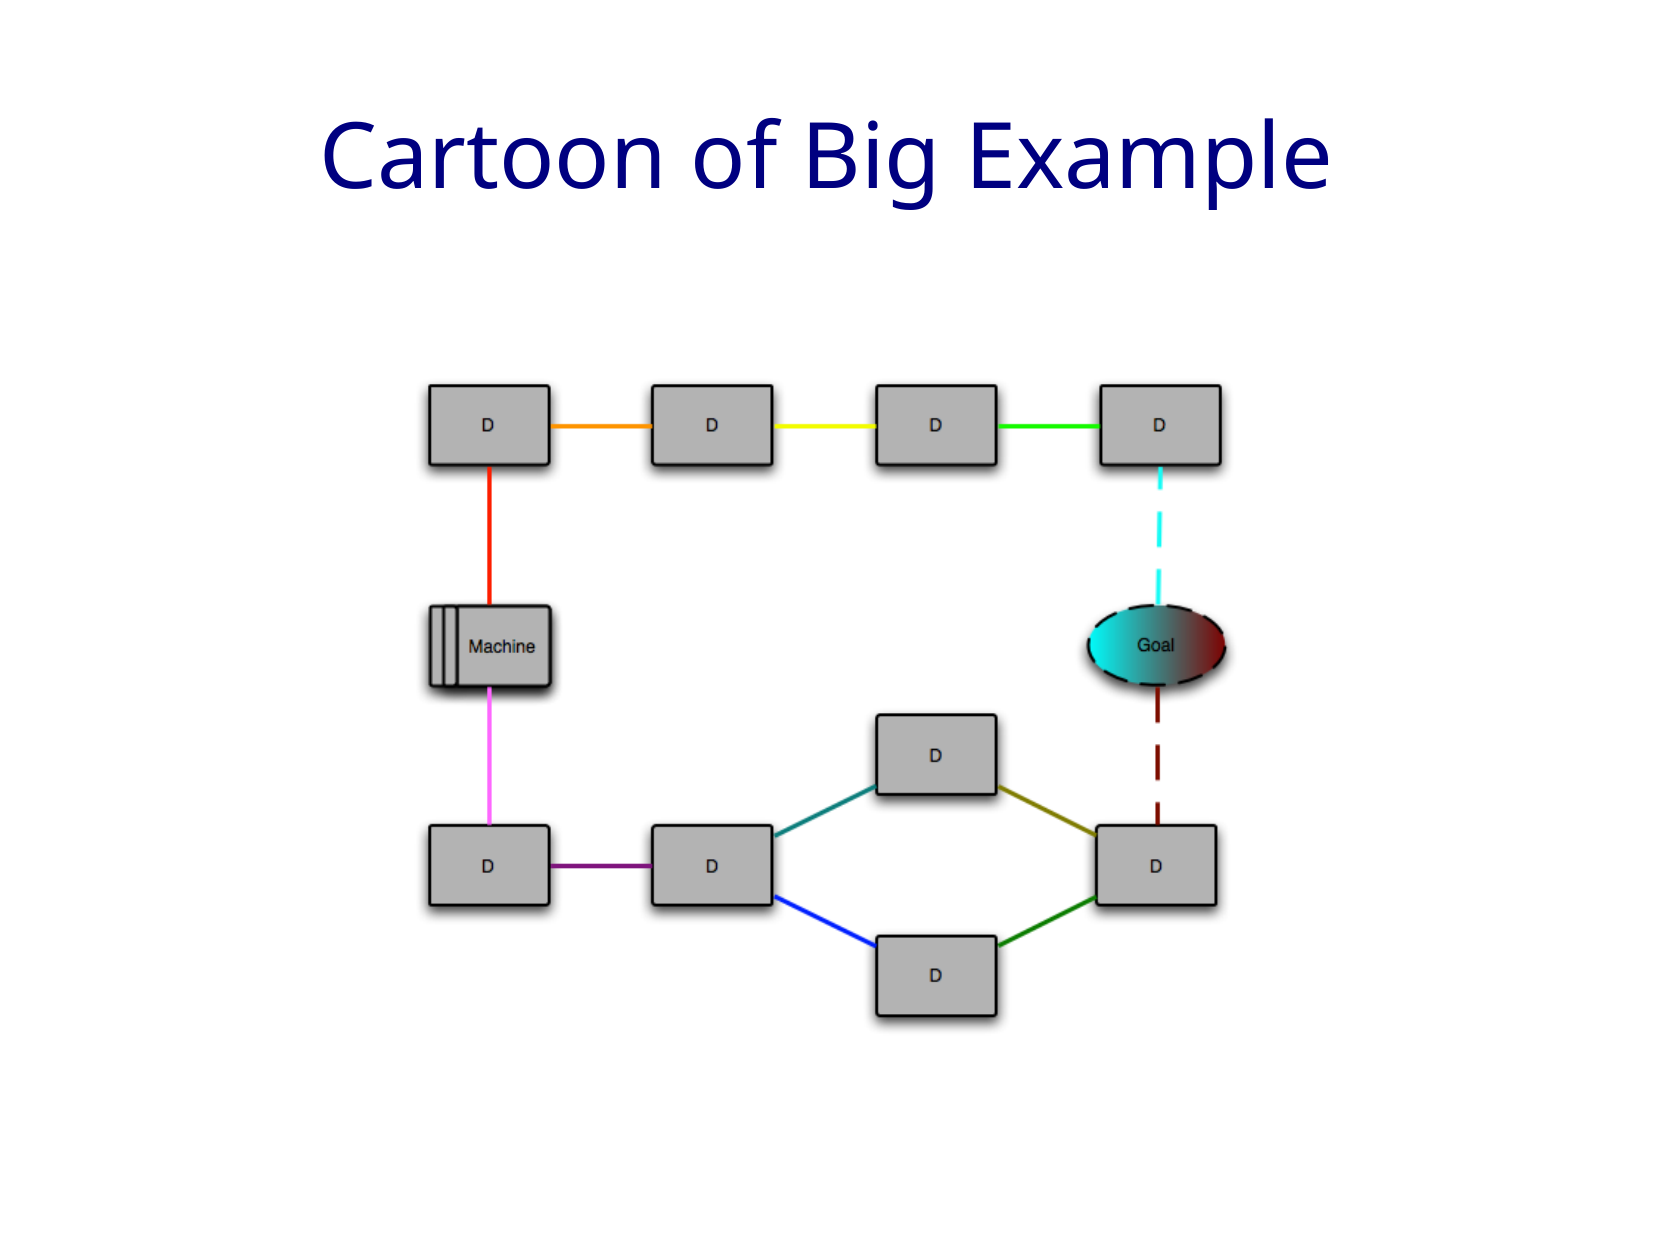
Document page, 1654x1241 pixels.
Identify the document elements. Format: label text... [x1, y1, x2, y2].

title Cartoon of Big Example [82, 49, 1571, 257]
picture [396, 290, 1256, 1109]
